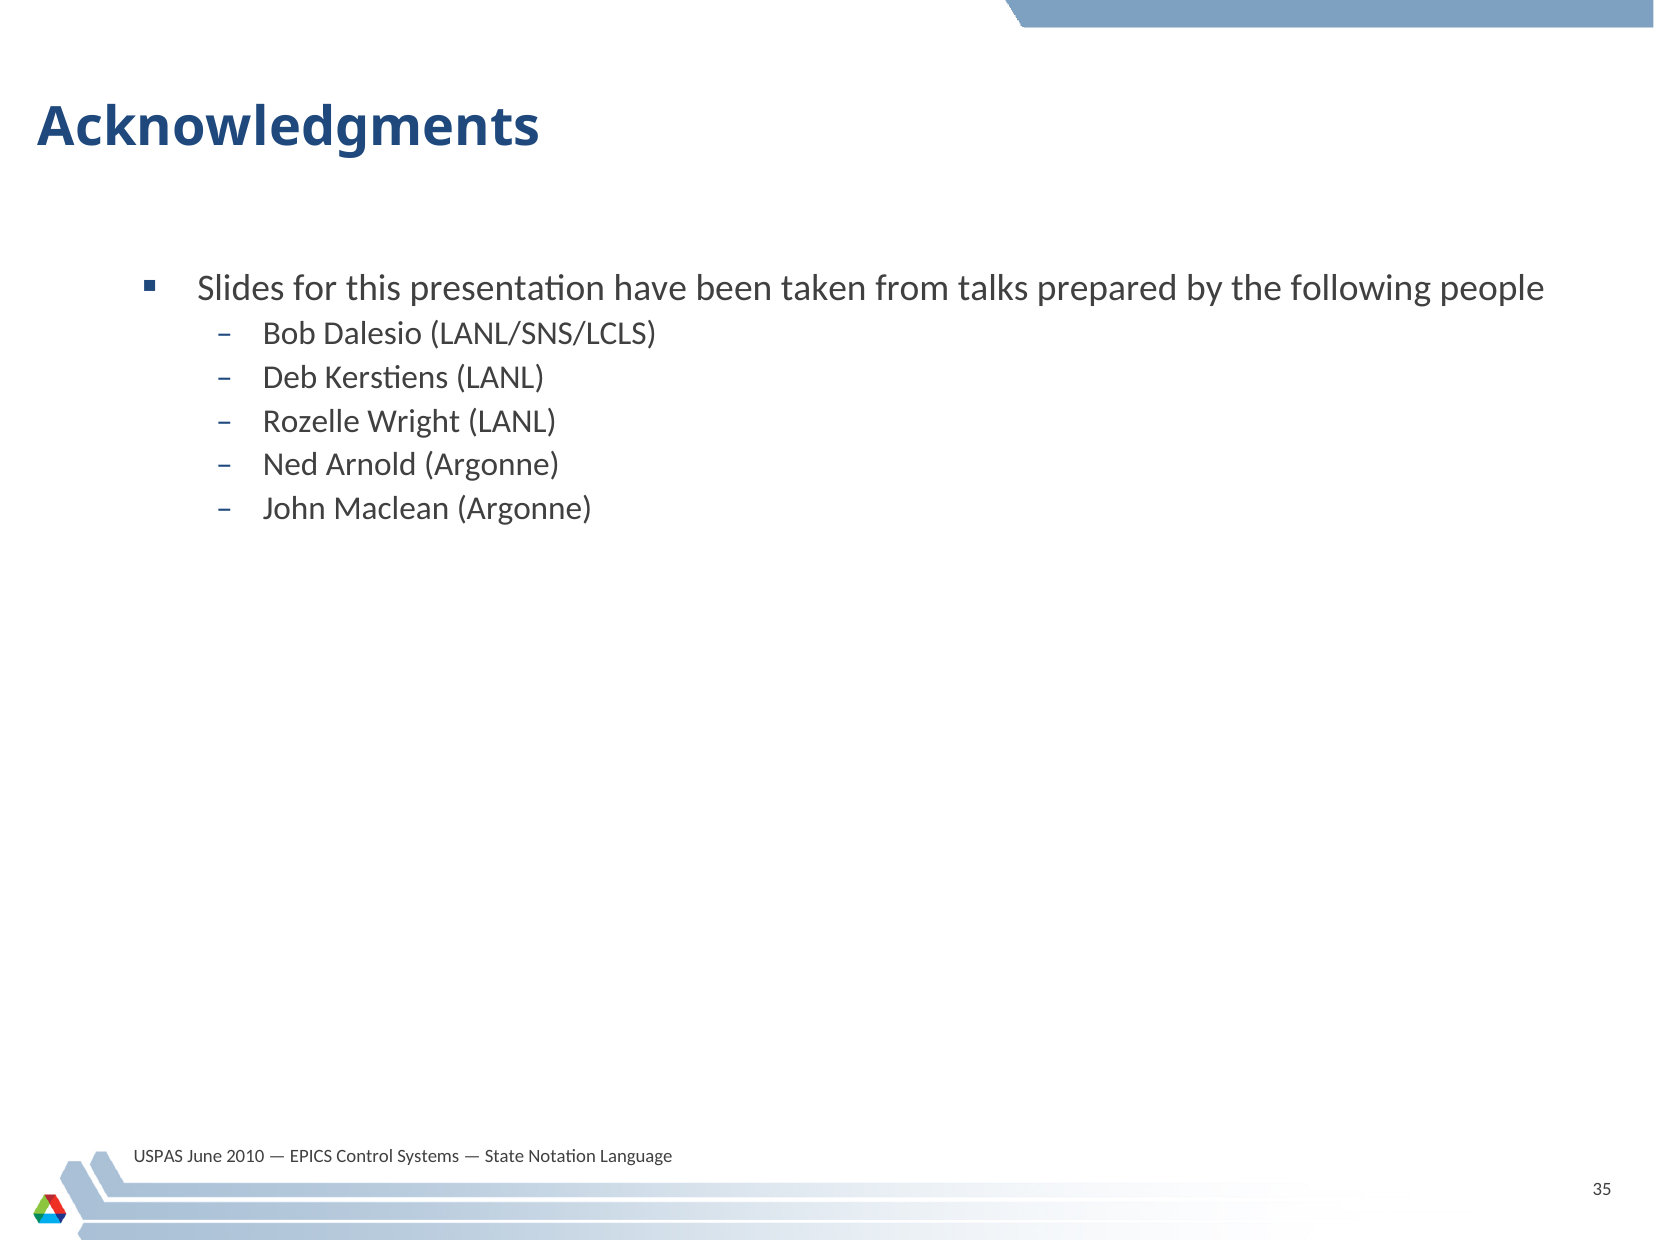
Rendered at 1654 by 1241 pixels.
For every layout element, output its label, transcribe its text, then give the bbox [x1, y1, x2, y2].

picture [0, 0, 1654, 29]
list Slides for this presentation have been taken from talks prepared by the following people Bob Dalesio (LANL/SNS/LCLS) Deb Kerstiens (LANL) Rozelle Wright (LANL) Ned Arnold (Argonne) John Maclean (Argonne) [126, 264, 1608, 769]
title Acknowledgments [23, 84, 1608, 170]
picture [0, 1143, 1654, 1240]
